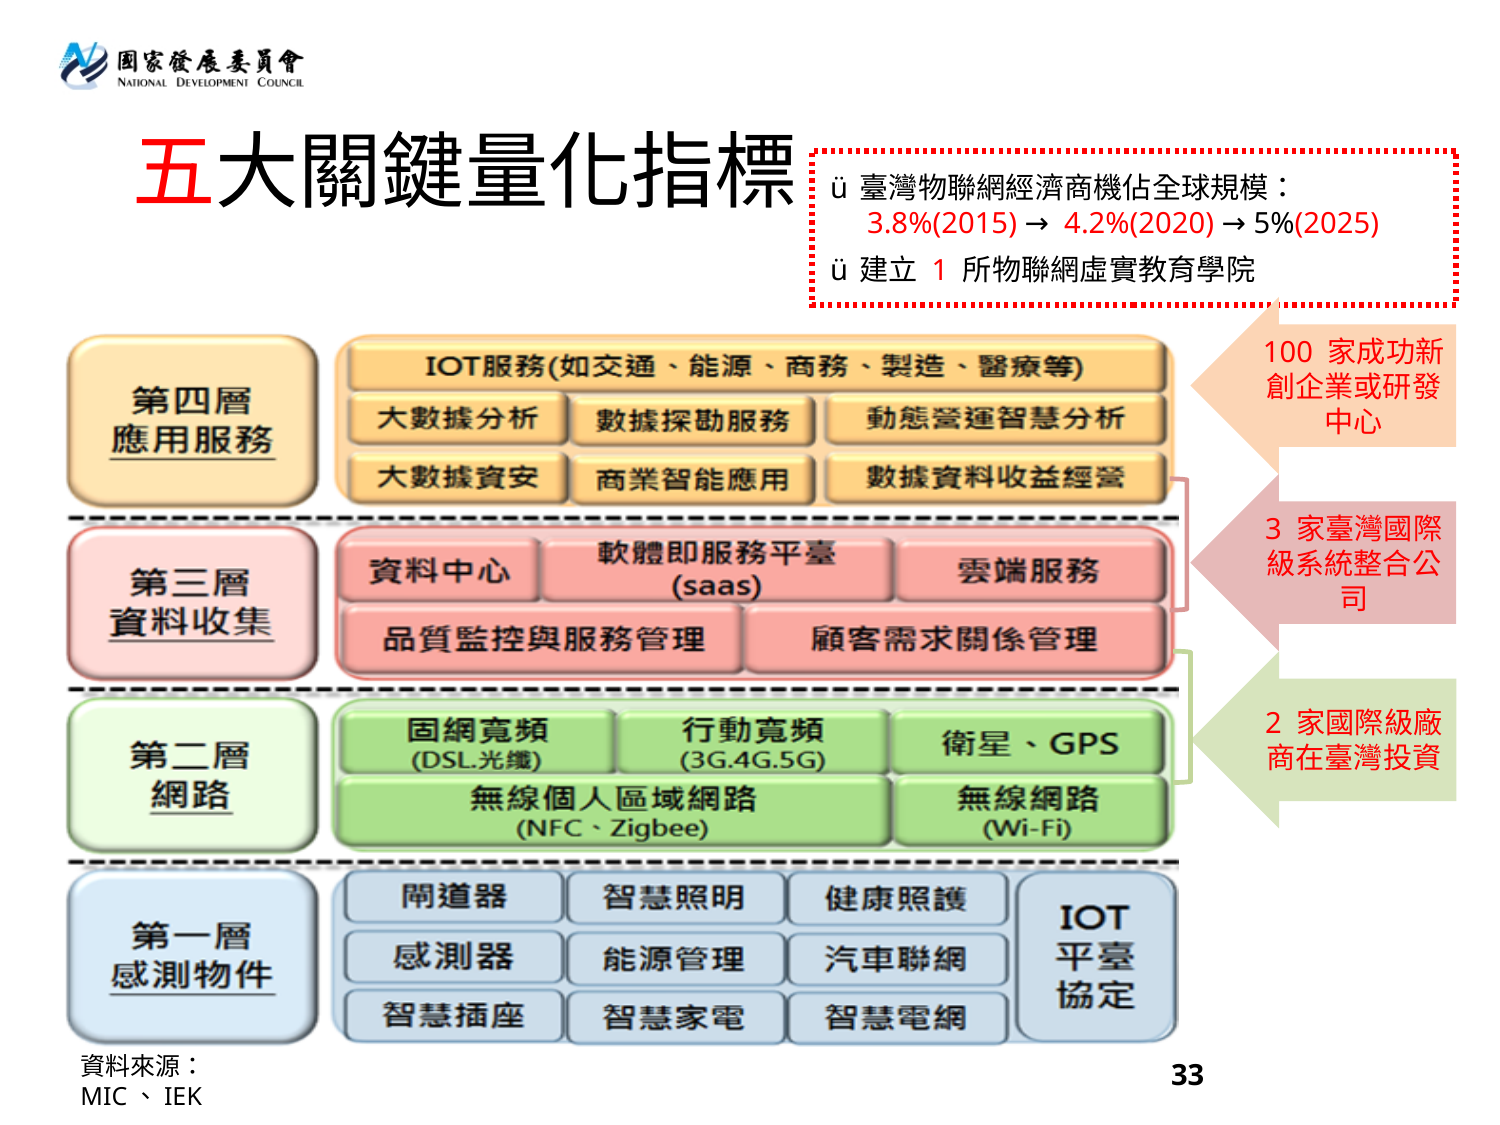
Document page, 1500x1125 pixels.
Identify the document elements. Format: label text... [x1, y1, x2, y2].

text_box 100 家成功新創企業或研發中心 [1190, 296, 1457, 475]
text_box 臺灣物聯網經濟商機佔全球規模： 3.8%(2015) → 4.2%(2020) → 5%(2025) 建立 1 所物聯網虛實教育學院 [812, 150, 1457, 306]
title 五大關鍵量化指標 [78, 59, 1373, 278]
text_box 資料來源：MIC、IEK [65, 1043, 337, 1090]
text_box 3 家臺灣國際級系統整合公司 [1190, 474, 1457, 651]
text_box 33 [1156, 1045, 1500, 1106]
picture [65, 333, 1179, 1047]
text_box 2 家國際級廠商在臺灣投資 [1193, 651, 1457, 829]
